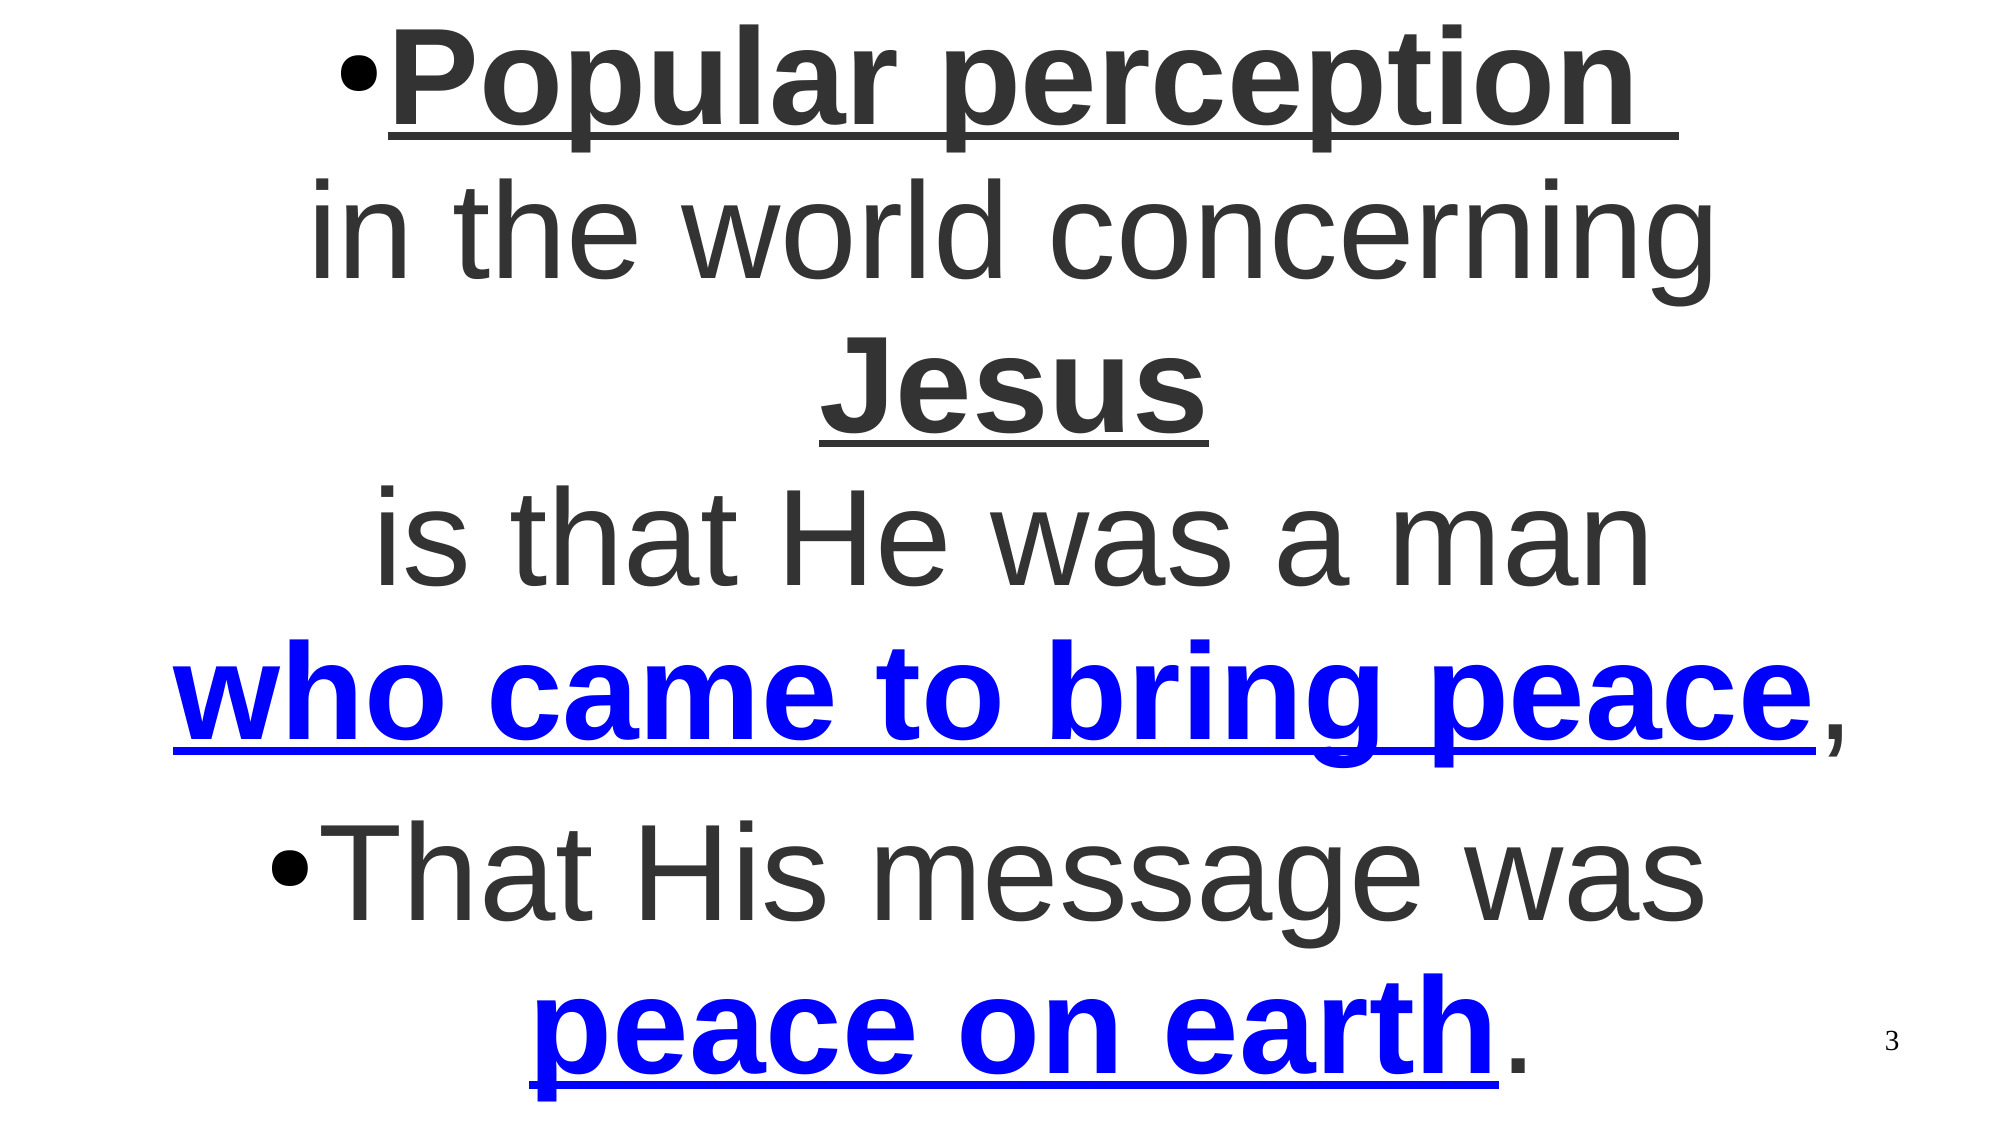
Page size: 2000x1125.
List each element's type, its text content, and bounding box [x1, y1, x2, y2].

list Popular perception in the world concerning Jesus is that He was a man who came to bring peace, That His message was peace on earth. [0, 0, 1996, 1123]
